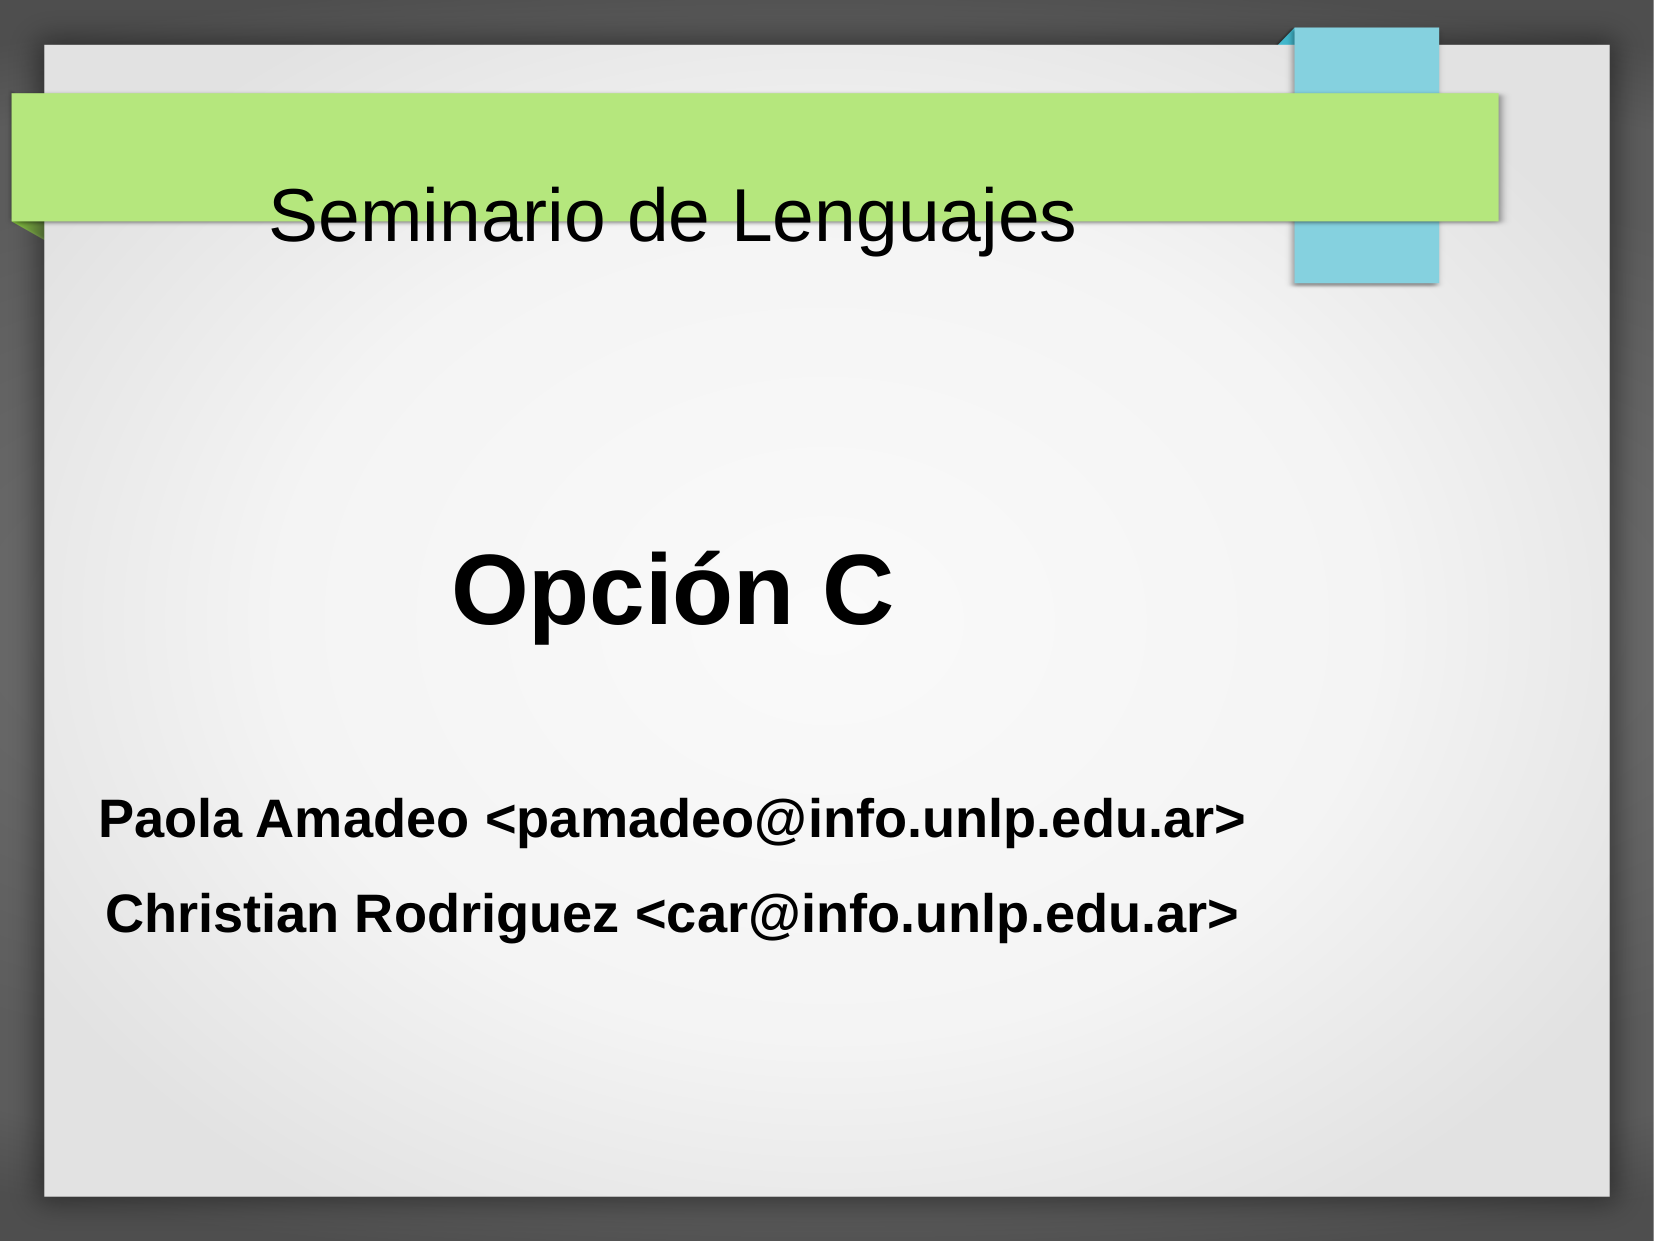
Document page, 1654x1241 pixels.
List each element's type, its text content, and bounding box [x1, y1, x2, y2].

subtitle Seminario de Lenguajes Opción C Paola Amadeo <pamadeo@info.unlp.edu.ar> Christian Rodriguez <car@info.unlp.edu.ar> [82, 94, 1264, 1015]
